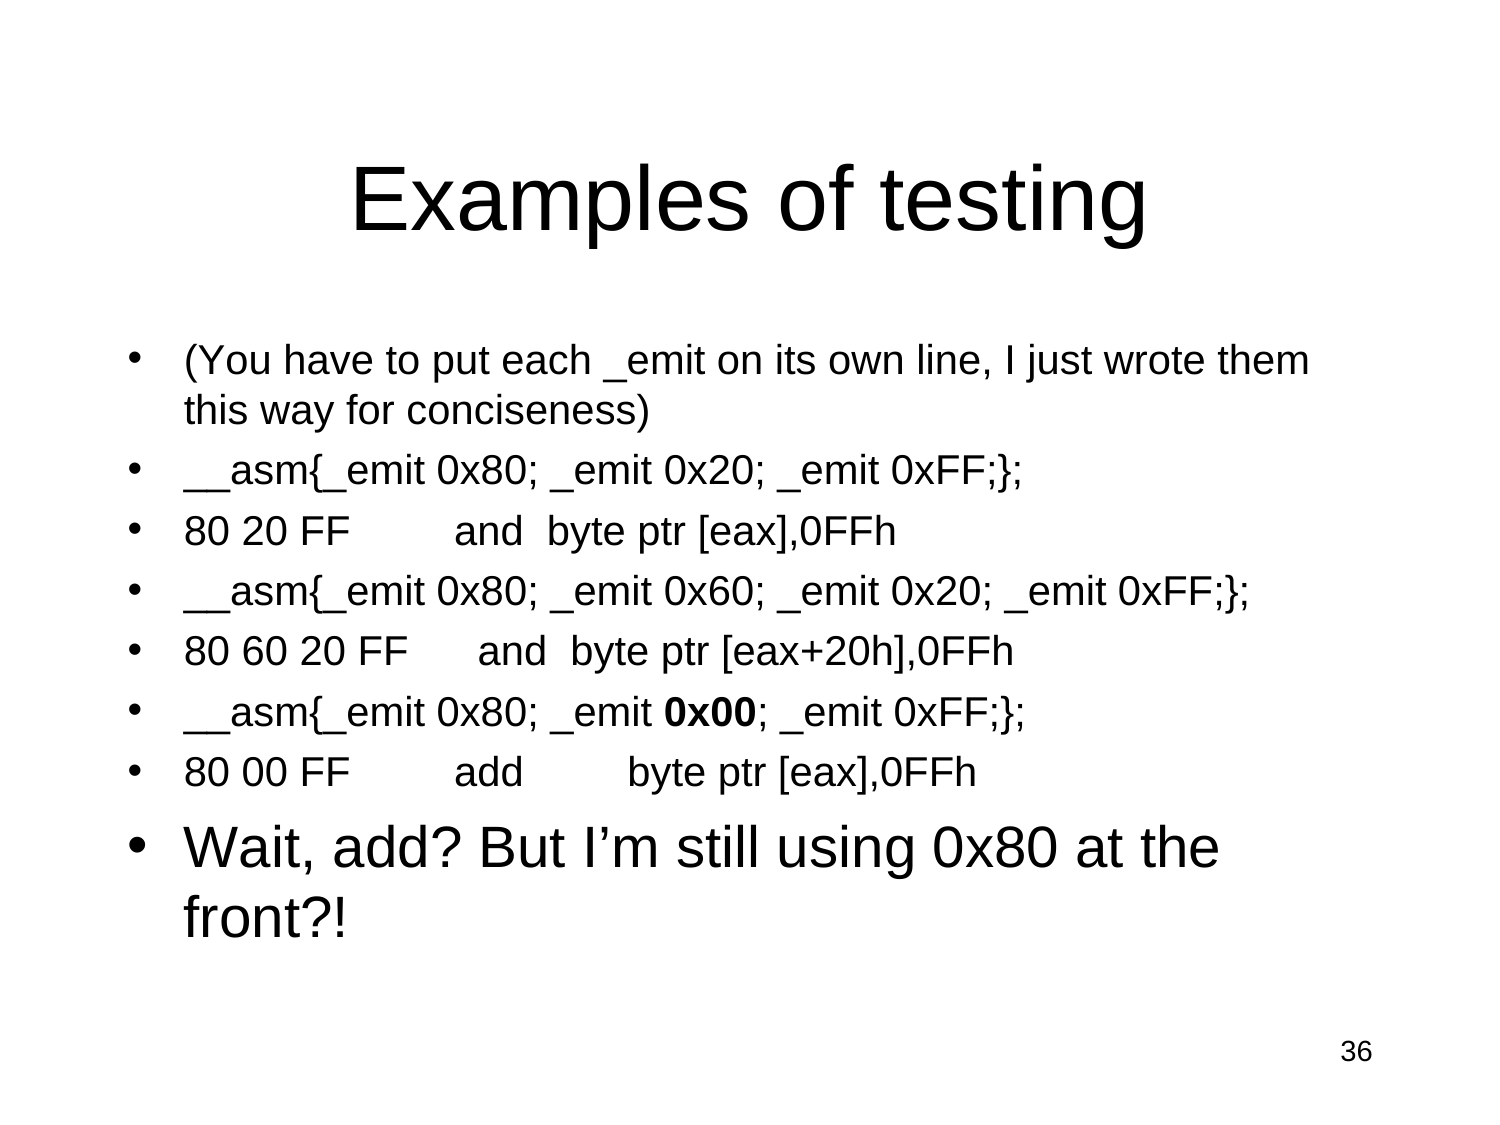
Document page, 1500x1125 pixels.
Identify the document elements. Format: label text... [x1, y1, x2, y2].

list (You have to put each _emit on its own line, I just wrote them this way for conciseness) __asm{_emit 0x80; _emit 0x20; _emit 0xFF;}; 80 20 FF and byte ptr [eax],0FFh __asm{_emit 0x80; _emit 0x60; _emit 0x20; _emit 0xFF;}; 80 60 20 FF and byte ptr [eax+20h],0FFh __asm{_emit 0x80; _emit 0x00; _emit 0xFF;}; 80 00 FF add byte ptr [eax],0FFh Wait, add? But I’m still using 0x80 at the front?! [112, 324, 1388, 1001]
title Examples of testing [112, 99, 1388, 288]
text_box <number> [1074, 1025, 1388, 1101]
